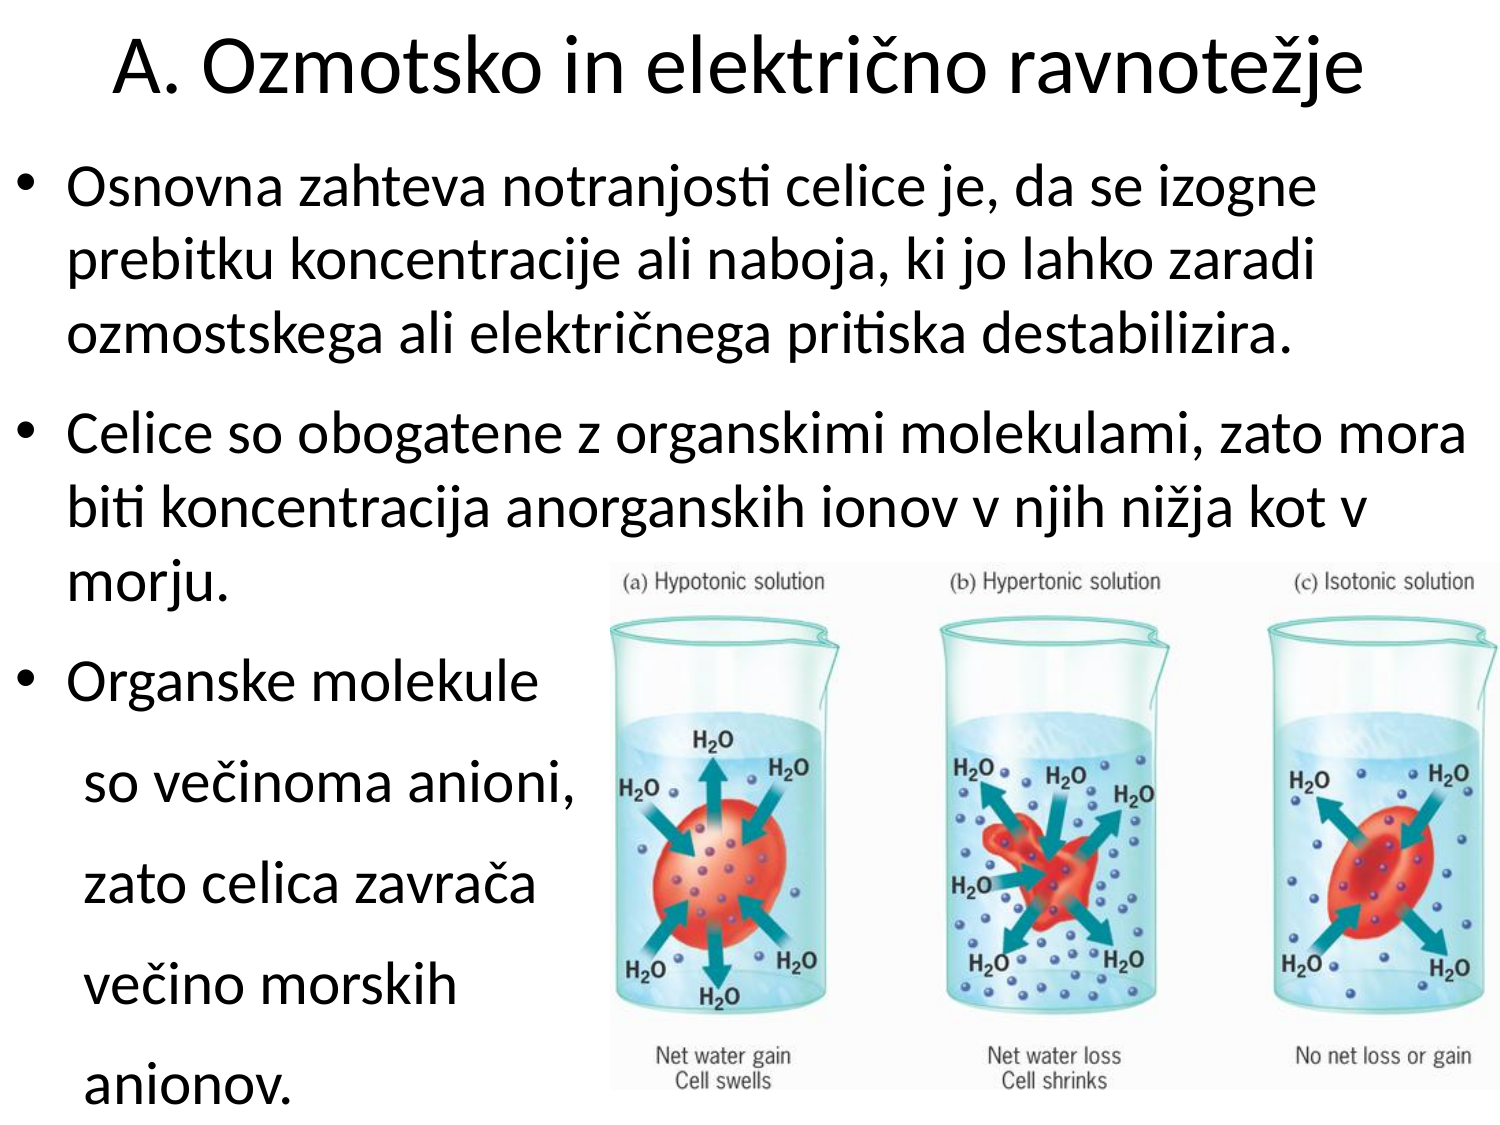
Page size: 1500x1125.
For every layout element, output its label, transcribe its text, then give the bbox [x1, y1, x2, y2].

title A. Ozmotsko in električno ravnotežje [64, 0, 1415, 137]
list Osnovna zahteva notranjosti celice je, da se izogne prebitku koncentracije ali naboja, ki jo lahko zaradi ozmostskega ali električnega pritiska destabilizira. Celice so obogatene z organskimi molekulami, zato mora biti koncentracija anorganskih ionov v njih nižja kot v morju. Organske molekule so večinoma anioni, zato celica zavrača večino morskih anionov. [0, 137, 1500, 1125]
picture [610, 562, 1500, 1090]
